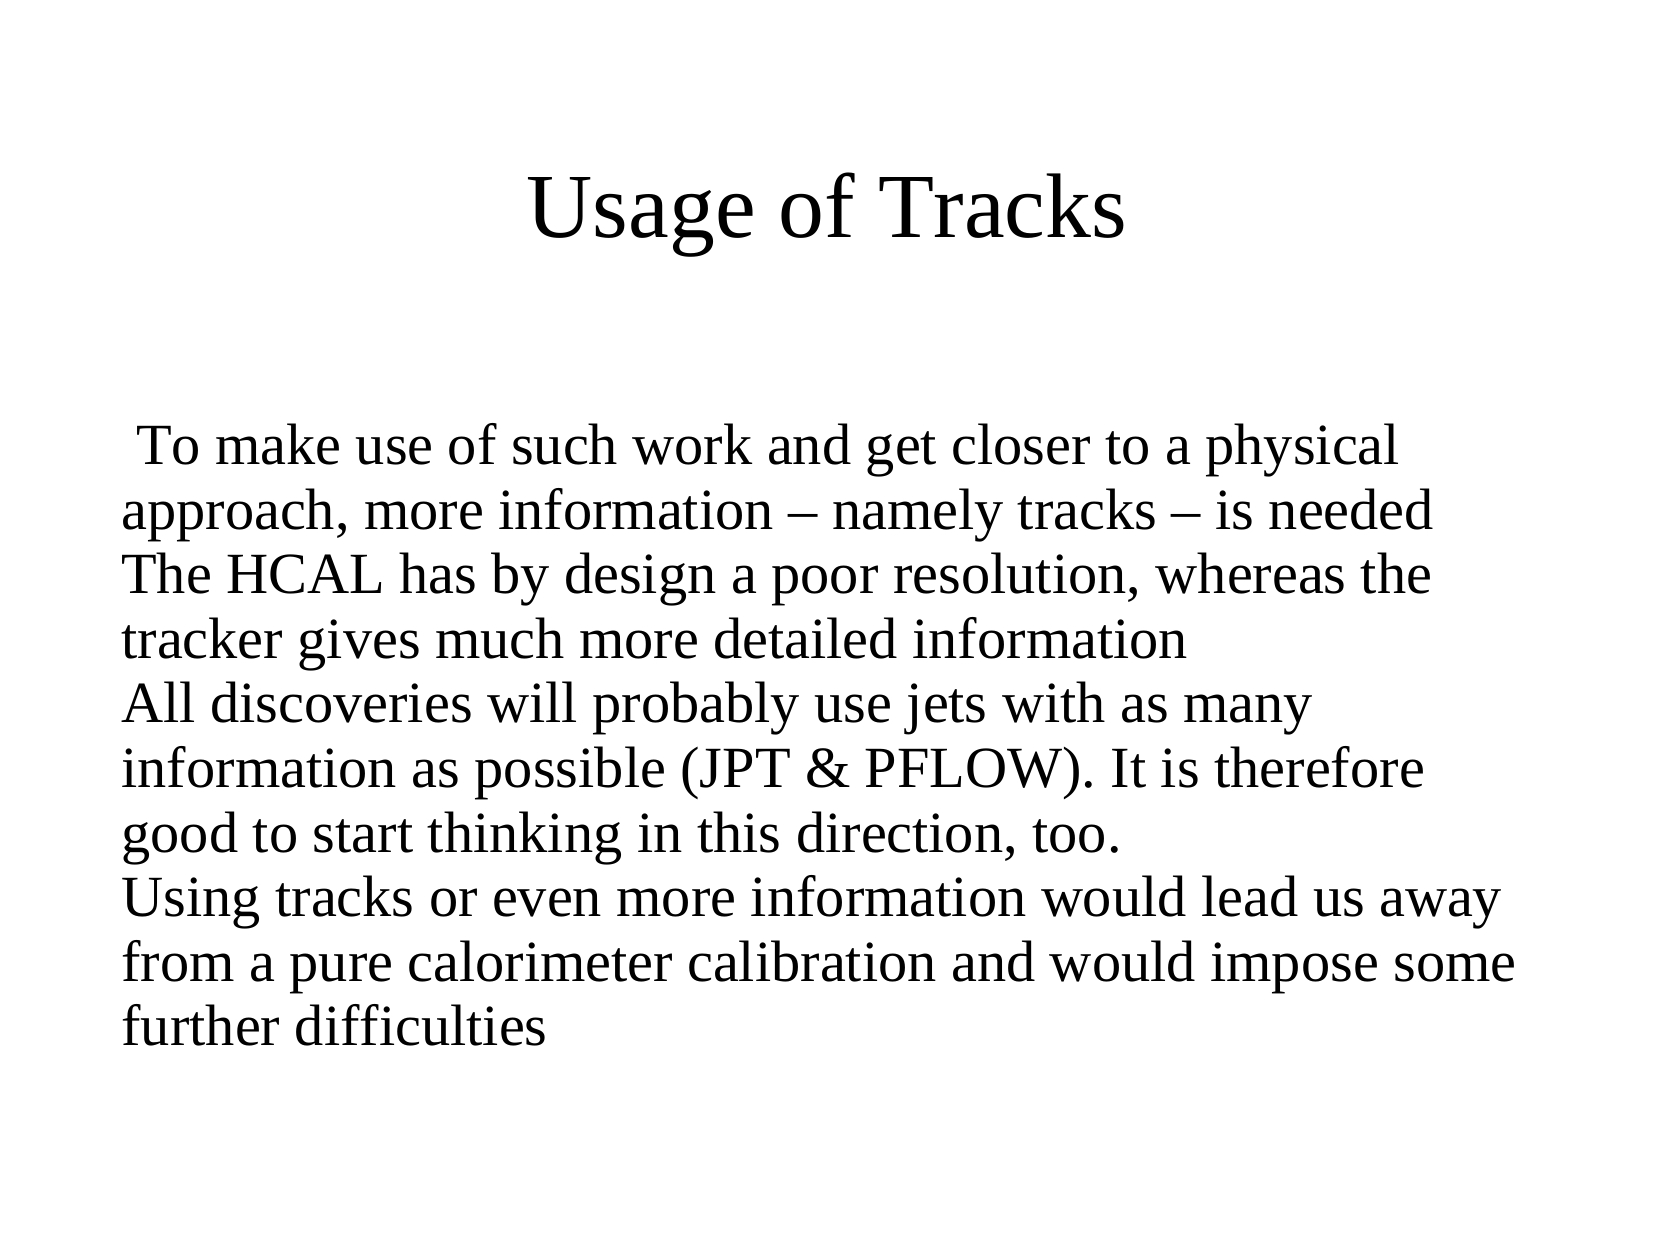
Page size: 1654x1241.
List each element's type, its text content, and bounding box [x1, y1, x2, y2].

subtitle To make use of such work and get closer to a physical approach, more information – namely tracks – is needed The HCAL has by design a poor resolution, whereas the tracker gives much more detailed information All discoveries will probably use jets with as many information as possible (JPT & PFLOW). It is therefore good to start thinking in this direction, too. Using tracks or even more information would lead us away from a pure calorimeter calibration and would impose some further difficulties [121, 332, 1534, 1138]
title Usage of Tracks [121, 102, 1534, 311]
